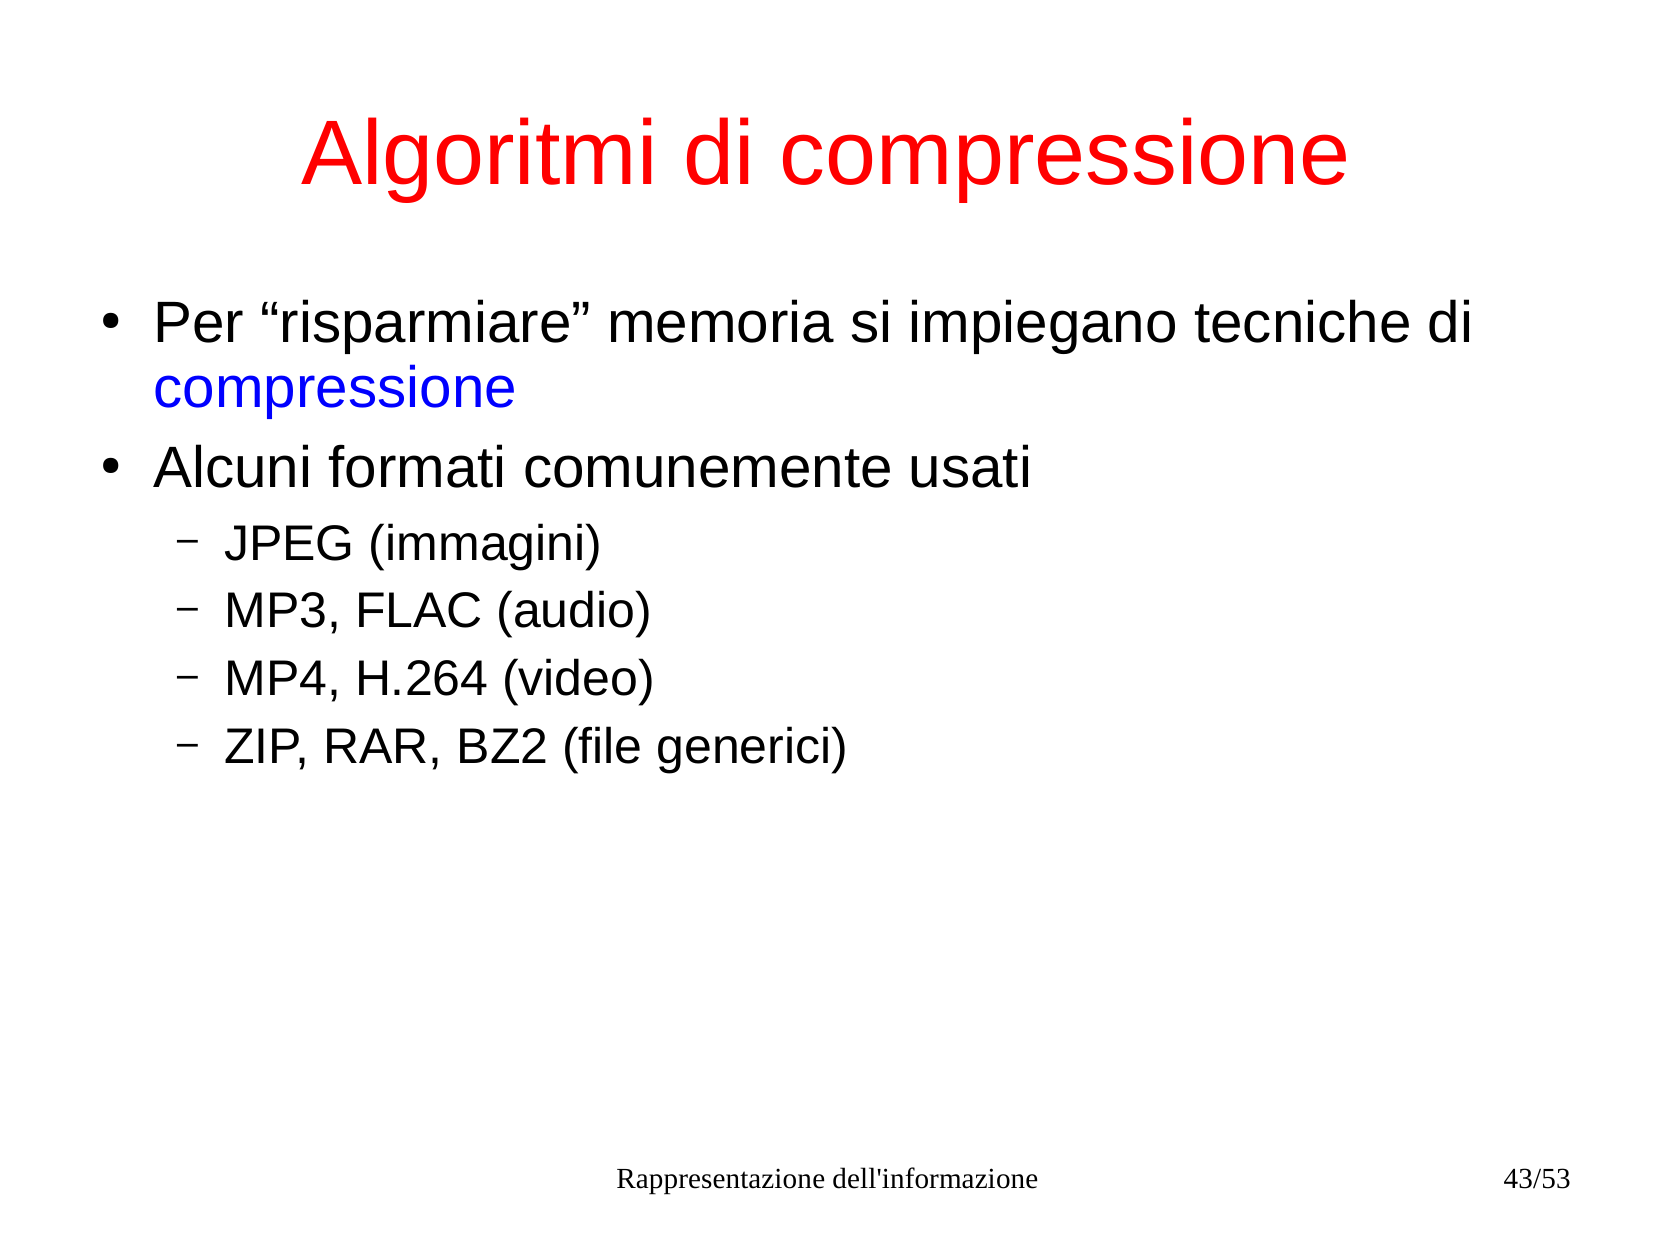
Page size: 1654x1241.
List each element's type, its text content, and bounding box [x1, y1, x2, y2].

list Per “risparmiare” memoria si impiegano tecniche di compressione Alcuni formati comunemente usati JPEG (immagini) MP3, FLAC (audio) MP4, H.264 (video) ZIP, RAR, BZ2 (file generici) [82, 290, 1571, 1126]
title Algoritmi di compressione [82, 49, 1571, 257]
